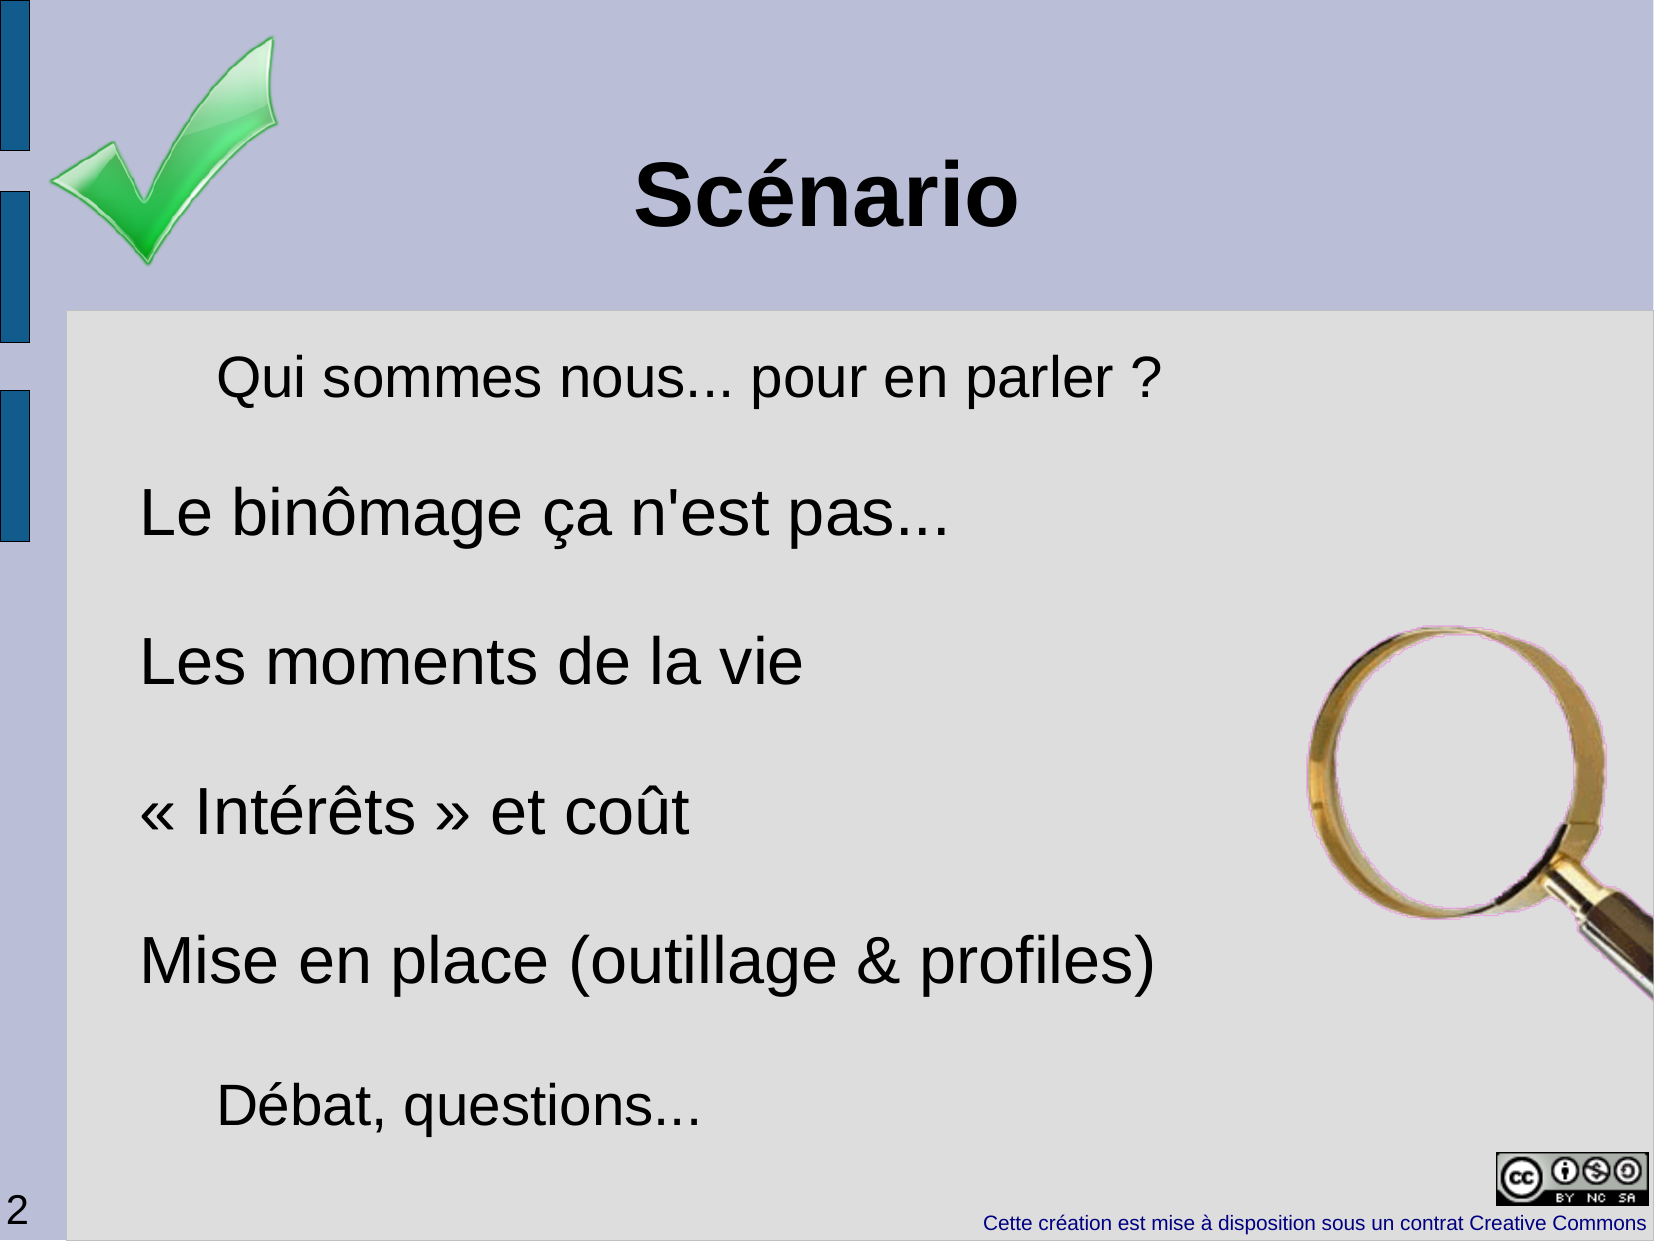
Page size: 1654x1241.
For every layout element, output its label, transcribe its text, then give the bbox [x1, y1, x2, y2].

picture [1496, 1152, 1649, 1206]
title Scénario [121, 91, 1534, 299]
picture [41, 29, 284, 272]
picture [1297, 588, 1654, 1027]
list Qui sommes nous... pour en parler ? Le binômage ça n'est pas... Les moments de la vie « Intérêts » et coût Mise en place (outillage & profiles) Débat, questions... [121, 344, 1534, 1138]
